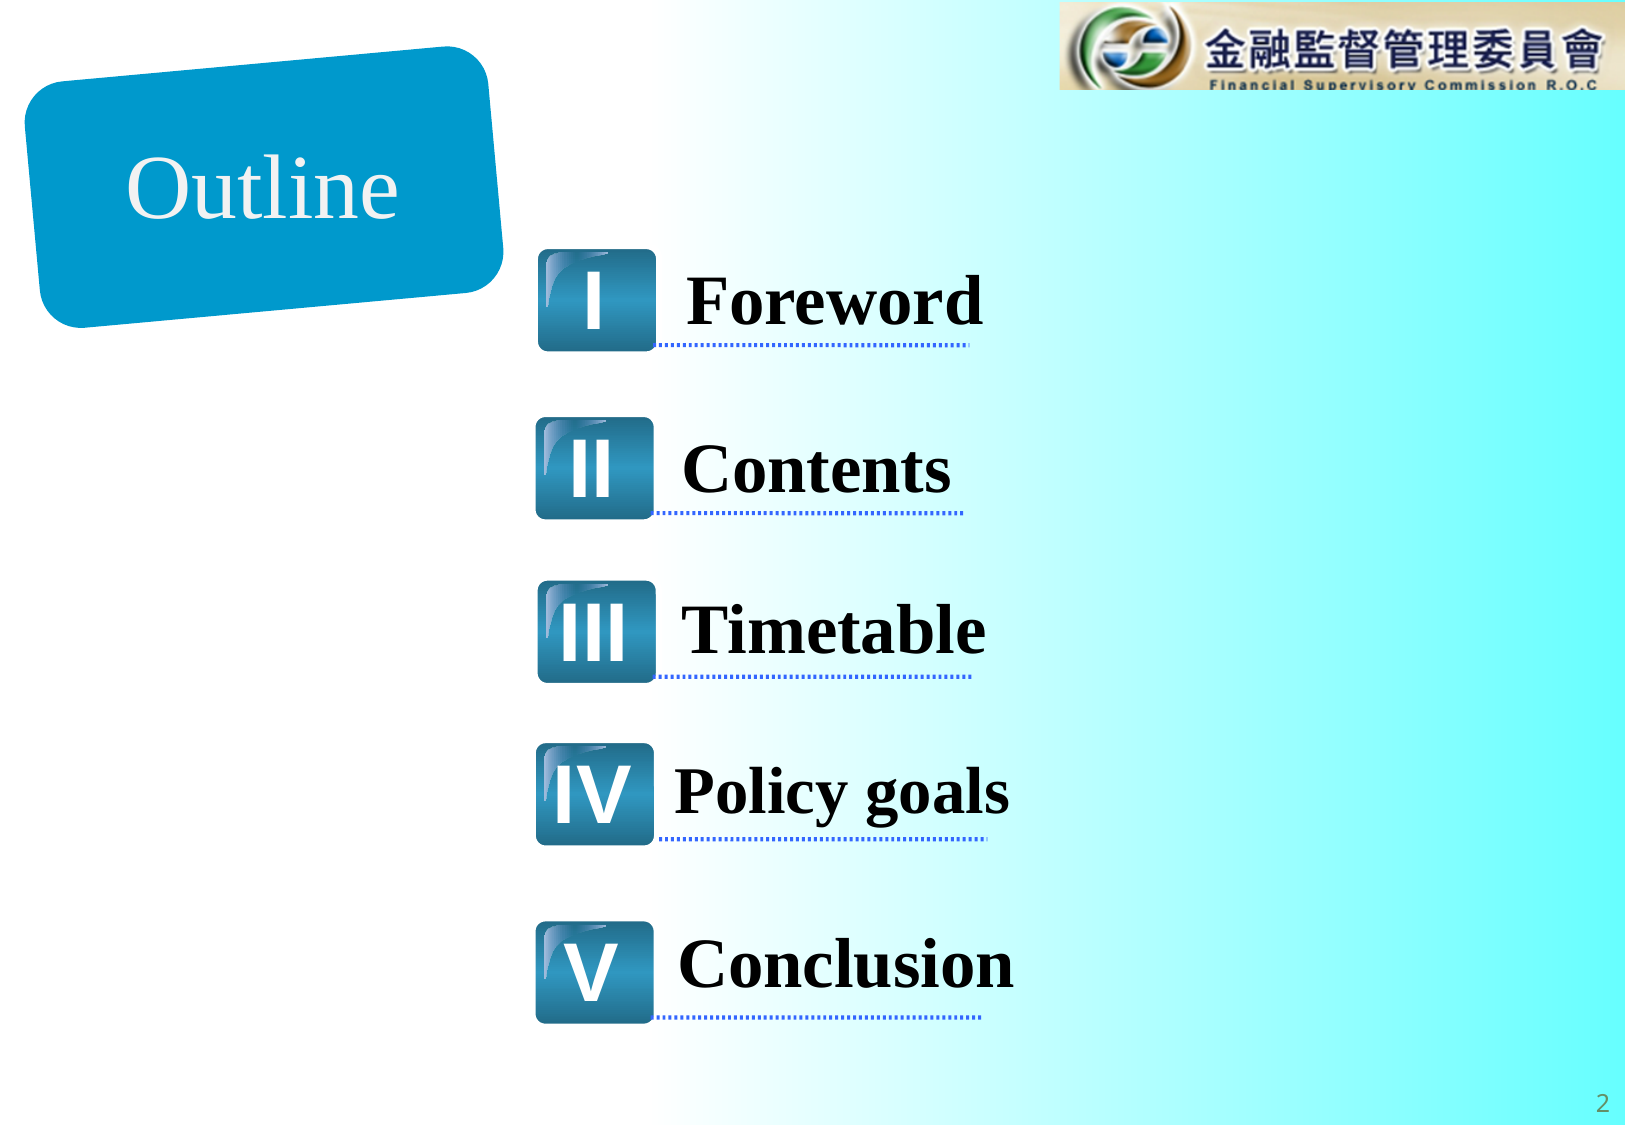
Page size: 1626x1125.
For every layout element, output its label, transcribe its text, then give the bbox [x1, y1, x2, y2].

text_box IV [537, 732, 647, 848]
picture [1059, 2, 1625, 90]
text_box V [548, 910, 635, 1027]
text_box I [567, 238, 621, 354]
text_box [534, 578, 543, 686]
text_box Conclusion [662, 909, 1108, 1010]
text_box [534, 245, 660, 355]
text_box [24, 46, 504, 328]
slide_number <編號> [1489, 1080, 1625, 1121]
text_box III [543, 570, 644, 686]
text_box Contents [666, 414, 974, 515]
text_box [532, 743, 537, 846]
text_box [541, 740, 658, 849]
text_box II [553, 406, 631, 522]
text_box [532, 413, 657, 523]
text_box [532, 918, 548, 1027]
text_box Policy goals [659, 739, 1068, 835]
text_box Outline [110, 119, 418, 245]
text_box [635, 918, 657, 1027]
text_box Foreword [671, 245, 1049, 346]
text_box Timetable [666, 575, 1108, 676]
text_box [546, 577, 659, 687]
